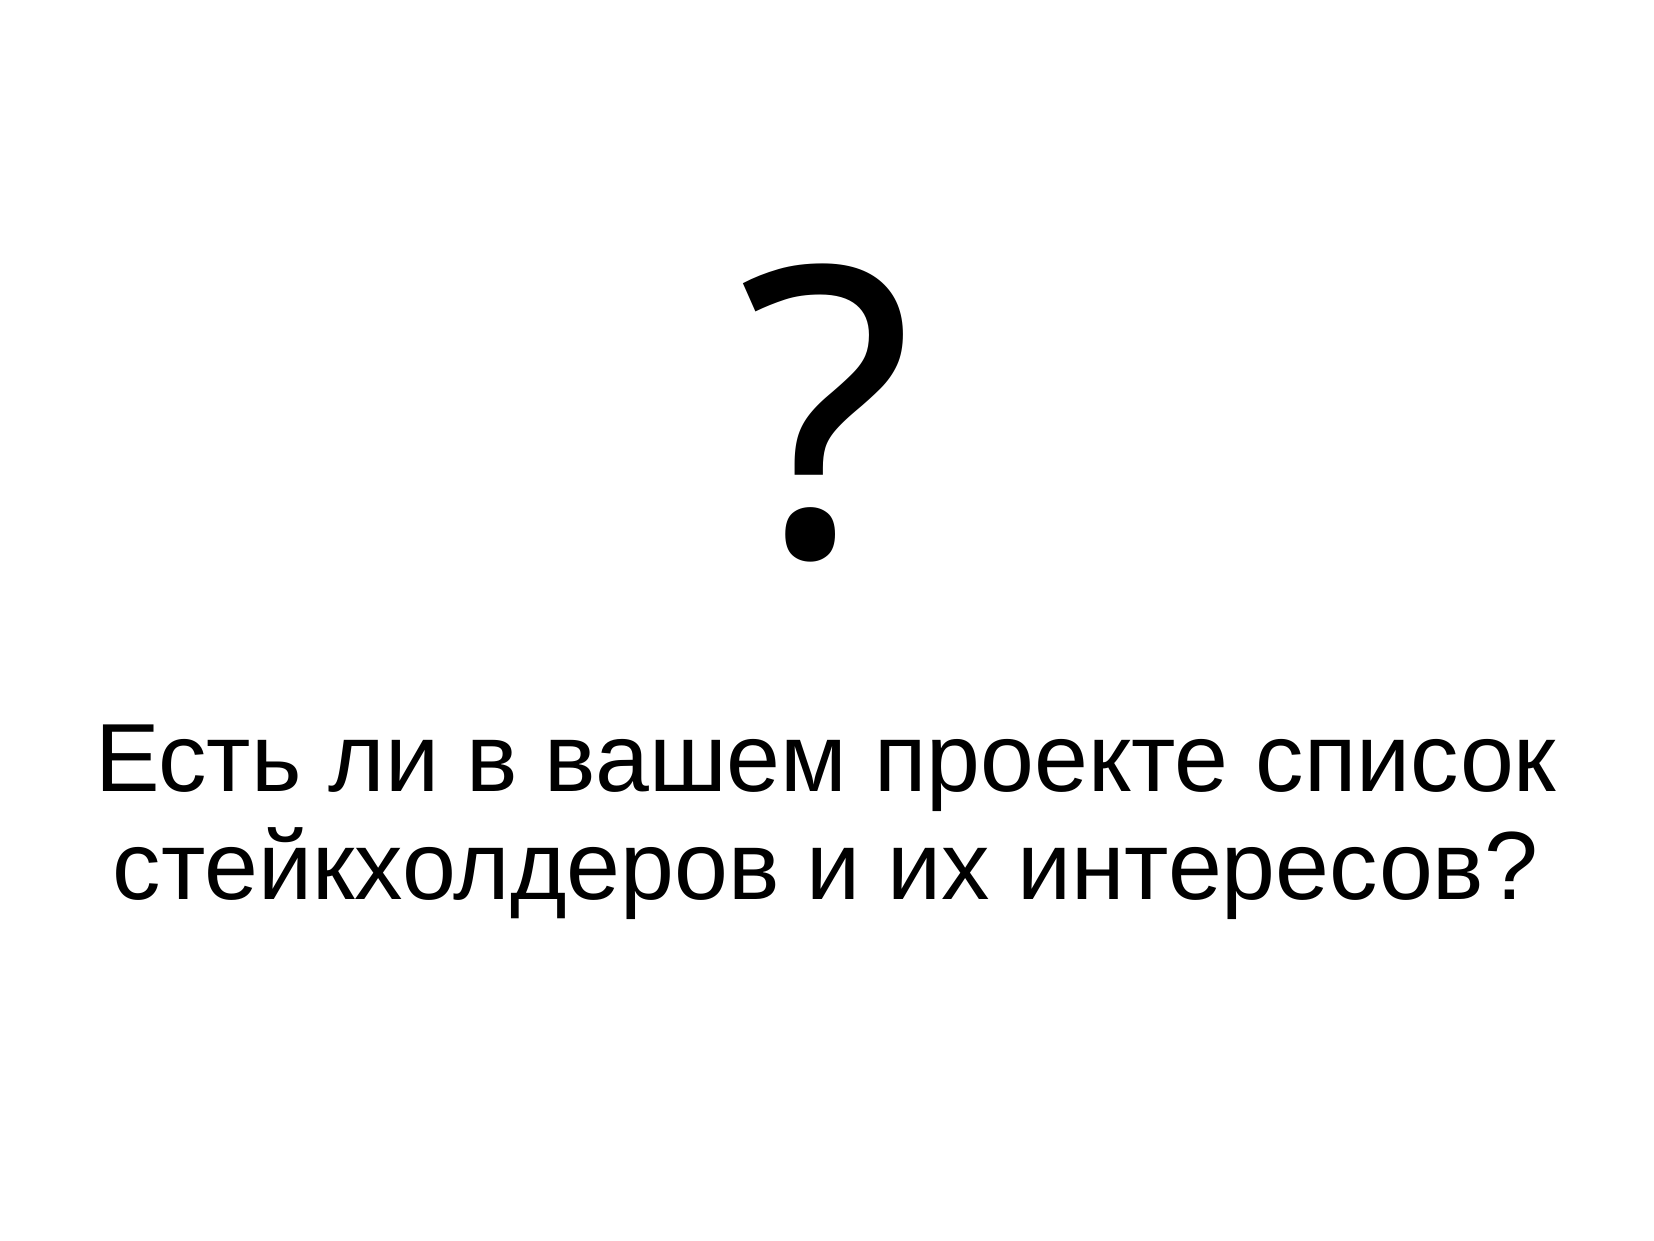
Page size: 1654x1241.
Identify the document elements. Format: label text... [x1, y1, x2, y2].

list ? Есть ли в вашем проекте список стейкхолдеров и их интересов? [82, 124, 1571, 1010]
